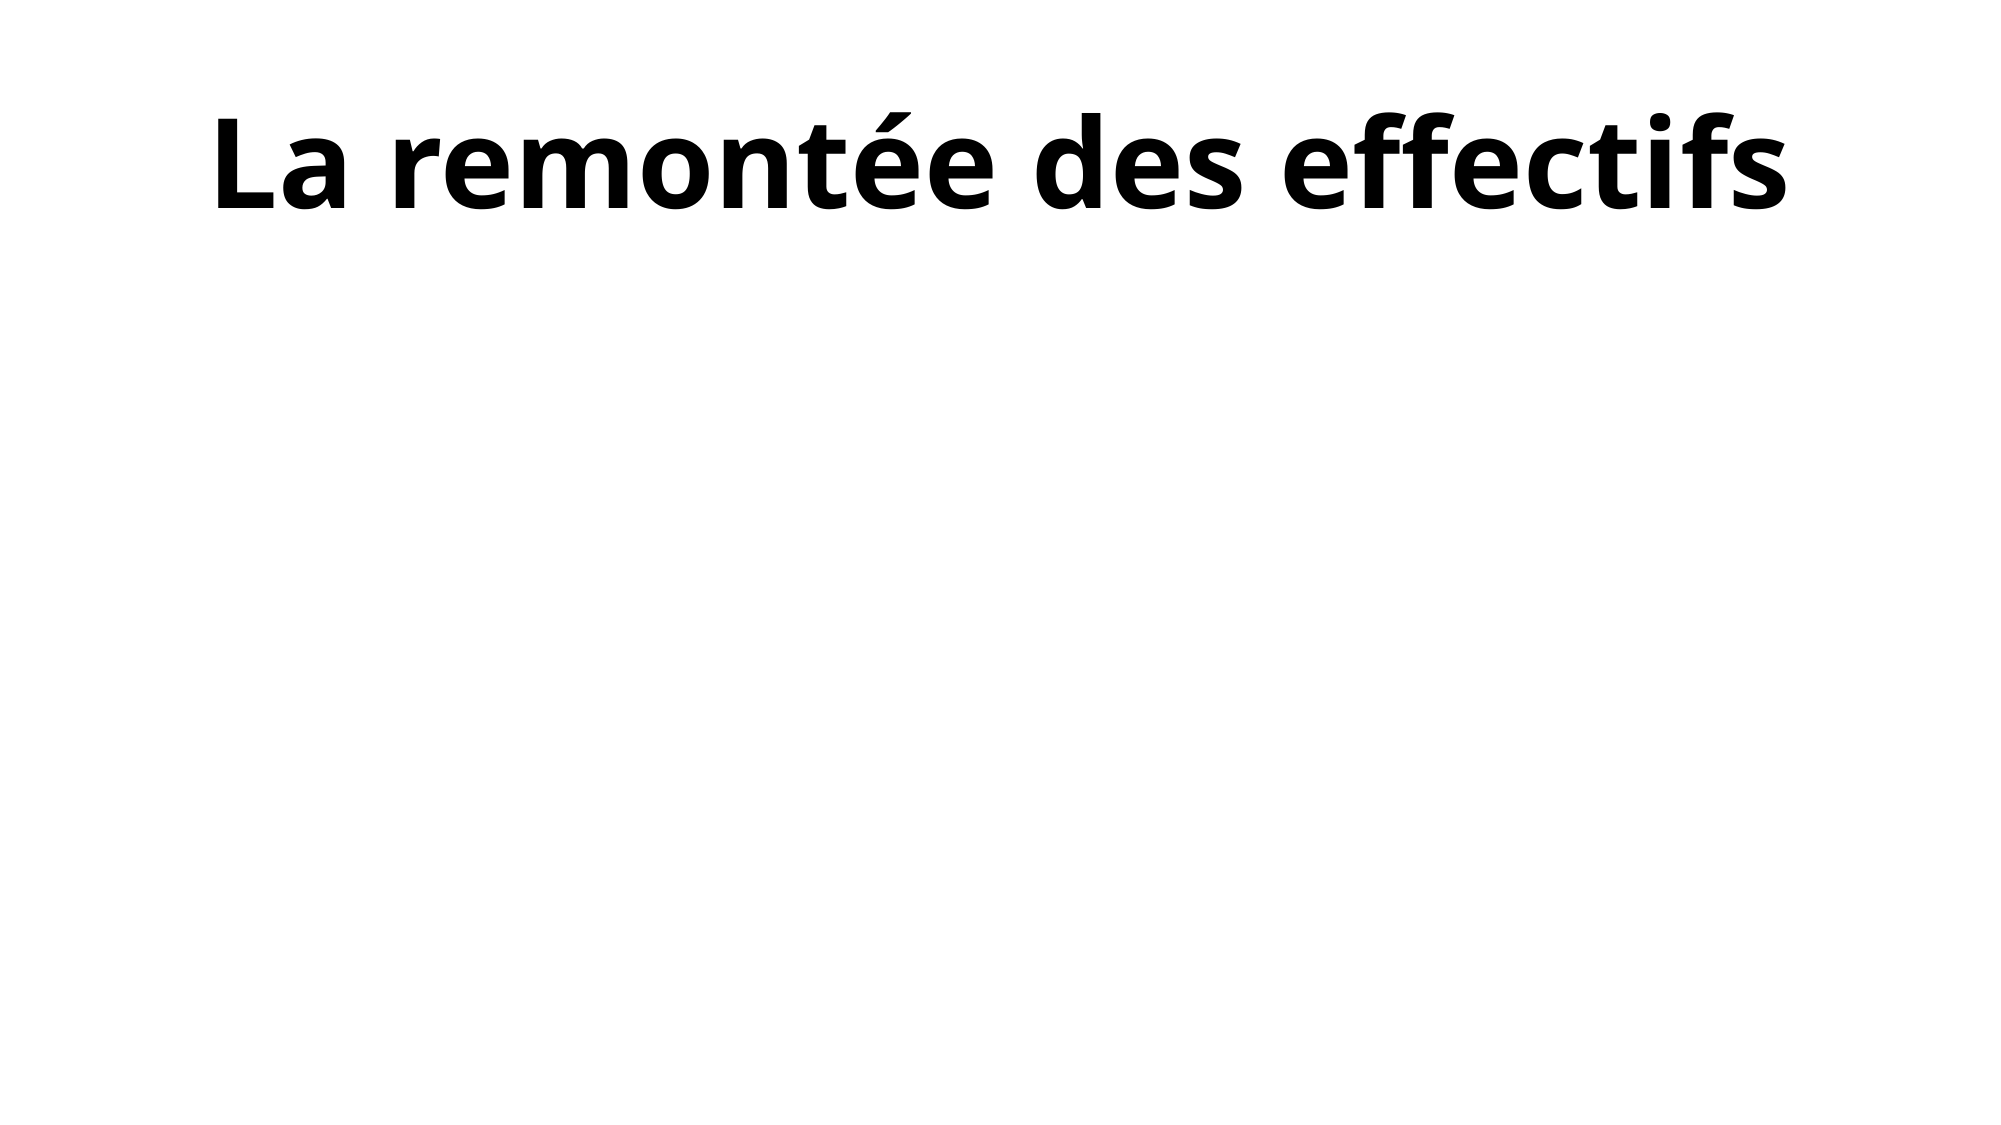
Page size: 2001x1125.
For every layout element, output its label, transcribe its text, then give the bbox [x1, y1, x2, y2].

title La remontée des effectifs [137, 59, 1863, 278]
